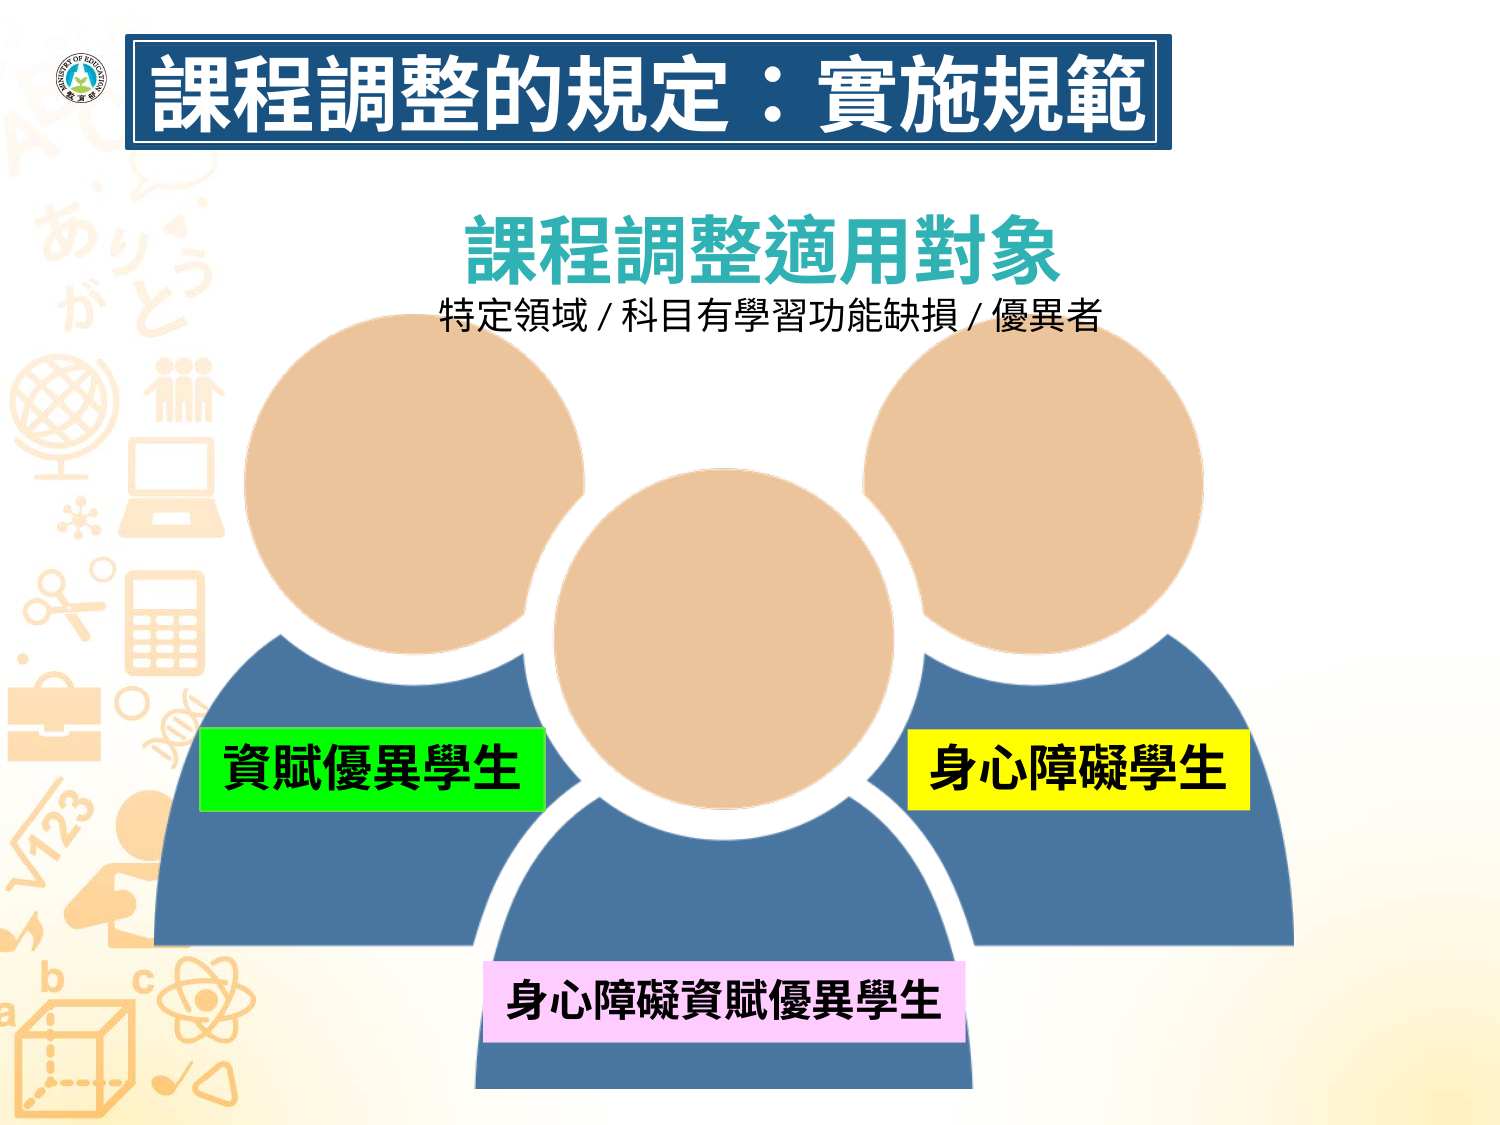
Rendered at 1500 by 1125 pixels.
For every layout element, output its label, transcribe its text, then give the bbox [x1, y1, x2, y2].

text_box 課程調整的規定：實施規範 [127, 36, 1170, 149]
text_box 特定領域/科目有學習功能缺損/優異者 [423, 284, 1119, 345]
list 課程調整適用對象 [103, 177, 1440, 360]
picture [0, 0, 1500, 1125]
text_box 身心障礙學生 [907, 729, 1251, 811]
text_box 資賦優異學生 [201, 729, 544, 811]
text_box 身心障礙資賦優異學生 [483, 961, 966, 1043]
